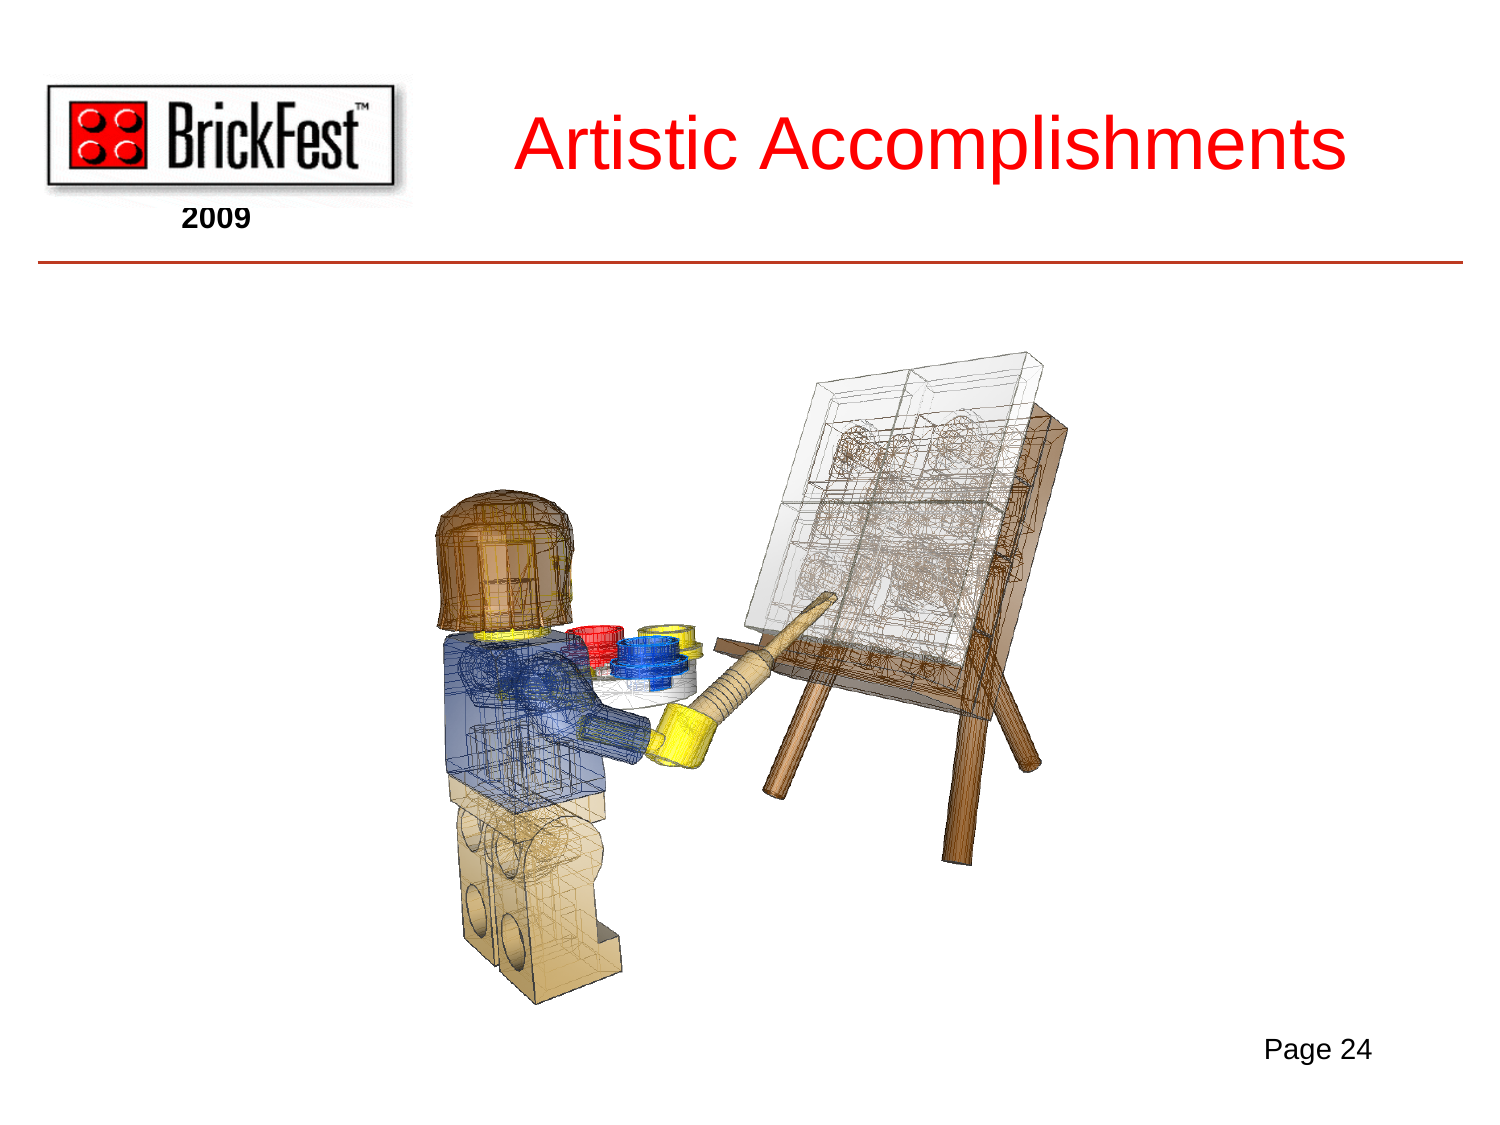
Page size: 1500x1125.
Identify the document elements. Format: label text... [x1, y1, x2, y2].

title Artistic Accomplishments [412, 49, 1450, 238]
chart [420, 337, 1080, 1005]
picture [35, 74, 412, 208]
